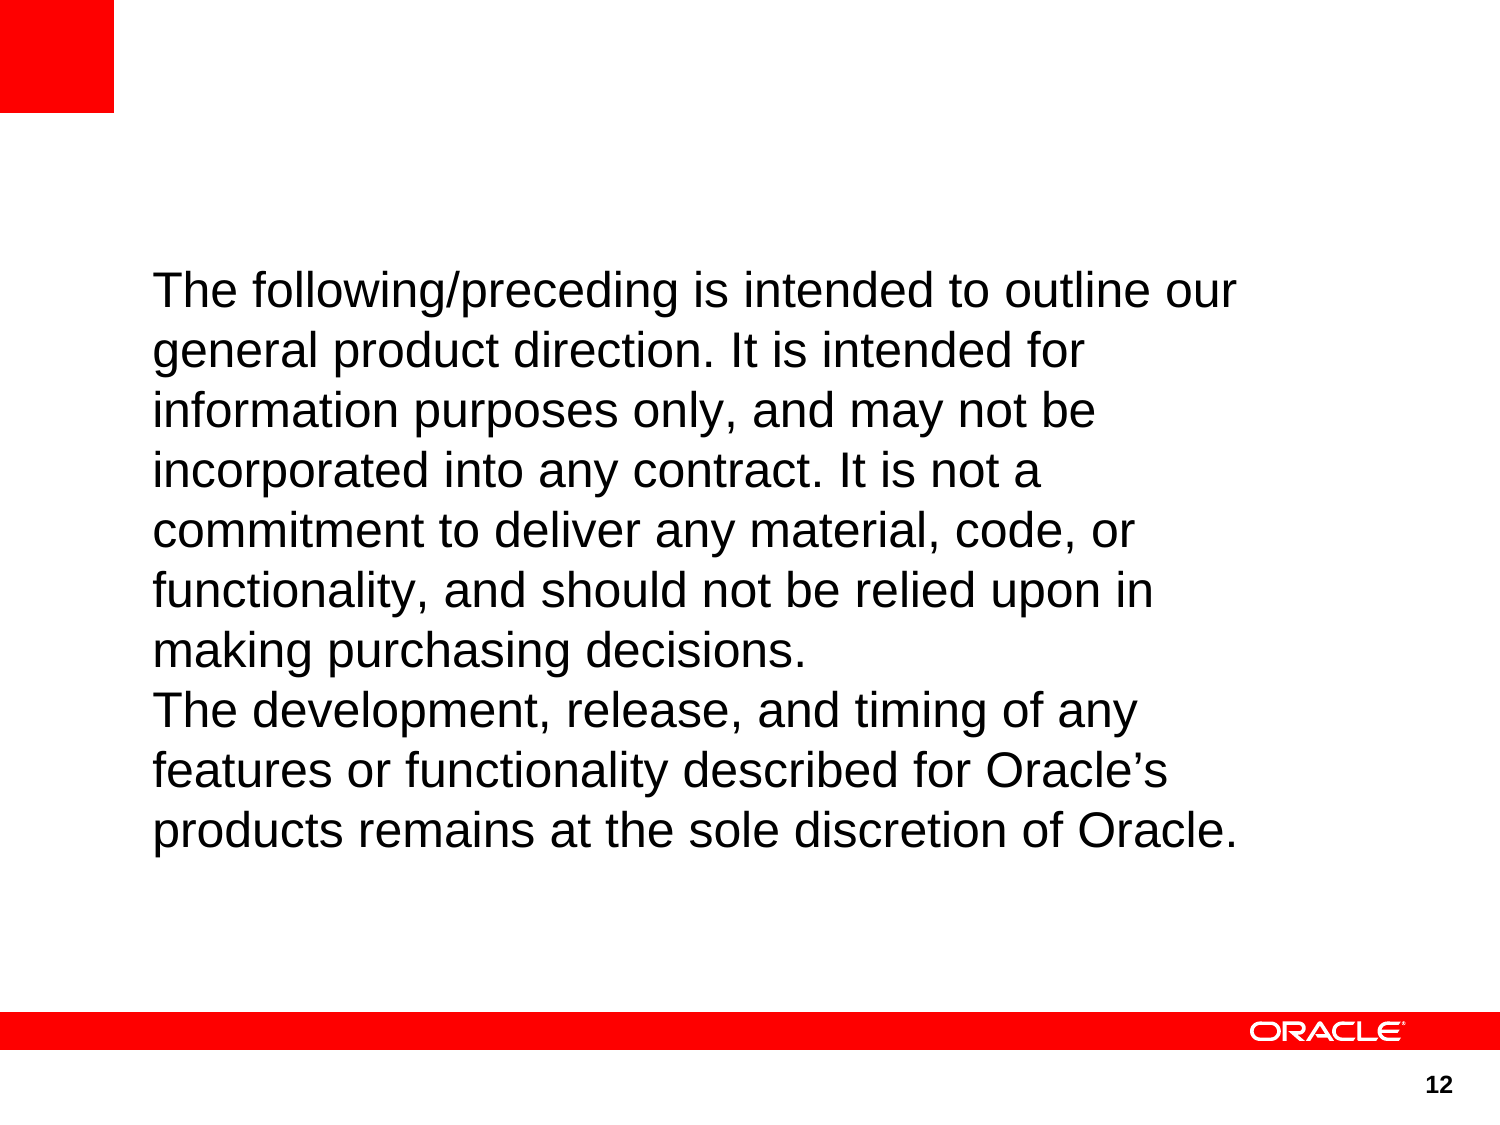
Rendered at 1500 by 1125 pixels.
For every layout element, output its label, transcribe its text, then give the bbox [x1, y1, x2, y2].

text_box The following/preceding is intended to outline our general product direction. It is intended for information purposes only, and may not be incorporated into any contract. It is not a commitment to deliver any material, code, or functionality, and should not be relied upon in making purchasing decisions. The development, release, and timing of any features or functionality described for Oracle’s products remains at the sole discretion of Oracle. [137, 249, 1338, 866]
picture [0, 1012, 1500, 1050]
picture [0, 0, 114, 113]
